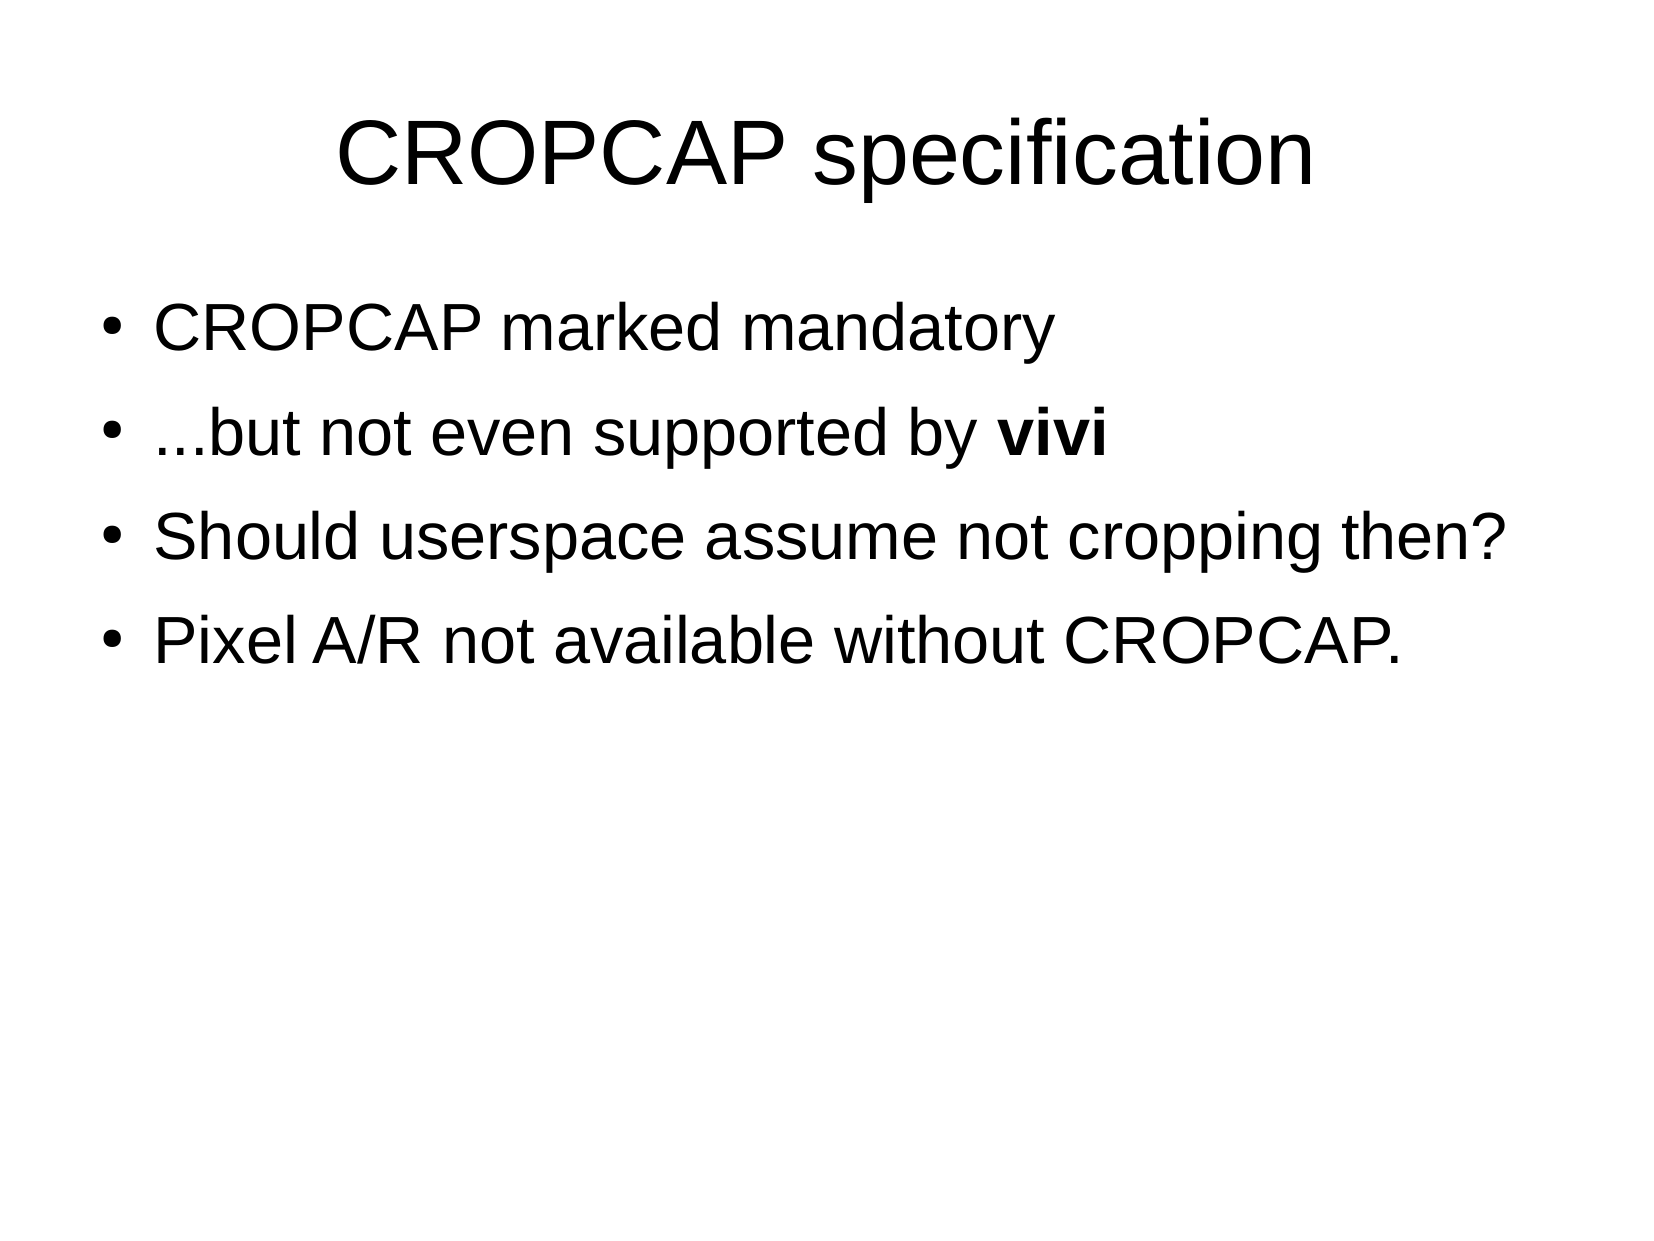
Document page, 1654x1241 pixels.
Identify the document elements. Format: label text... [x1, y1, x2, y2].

title CROPCAP specification [82, 49, 1571, 257]
list CROPCAP marked mandatory ...but not even supported by vivi Should userspace assume not cropping then? Pixel A/R not available without CROPCAP. [82, 290, 1571, 1109]
